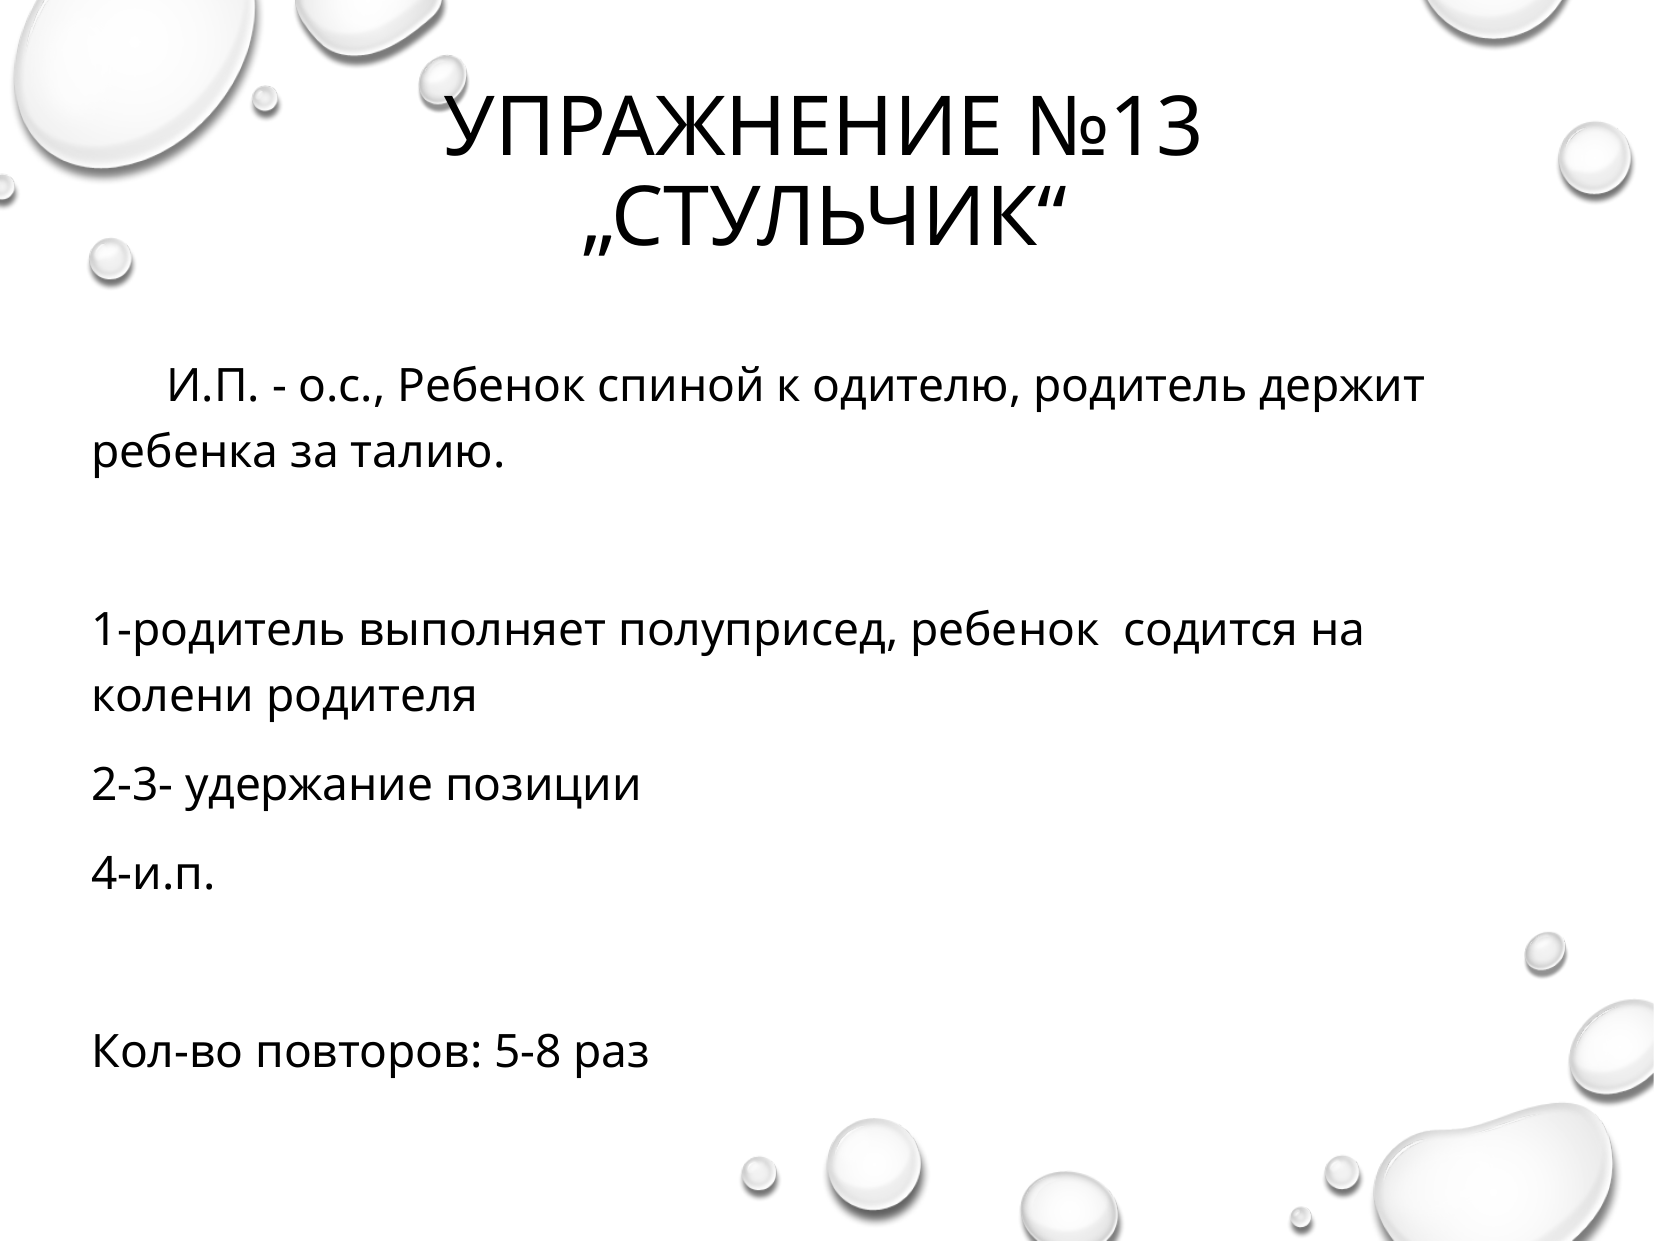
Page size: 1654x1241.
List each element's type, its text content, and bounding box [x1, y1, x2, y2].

subtitle И.П. - о.с., Ребенок спиной к одителю, родитель держит ребенка за талию. 1-родитель выполняет полуприсед, ребенок содится на колени родителя 2-3- удержание позиции 4-и.п. Кол-во повторов: 5-8 раз [70, 336, 1510, 1132]
title Упражнение №13 „Стульчик“ [118, 76, 1531, 270]
